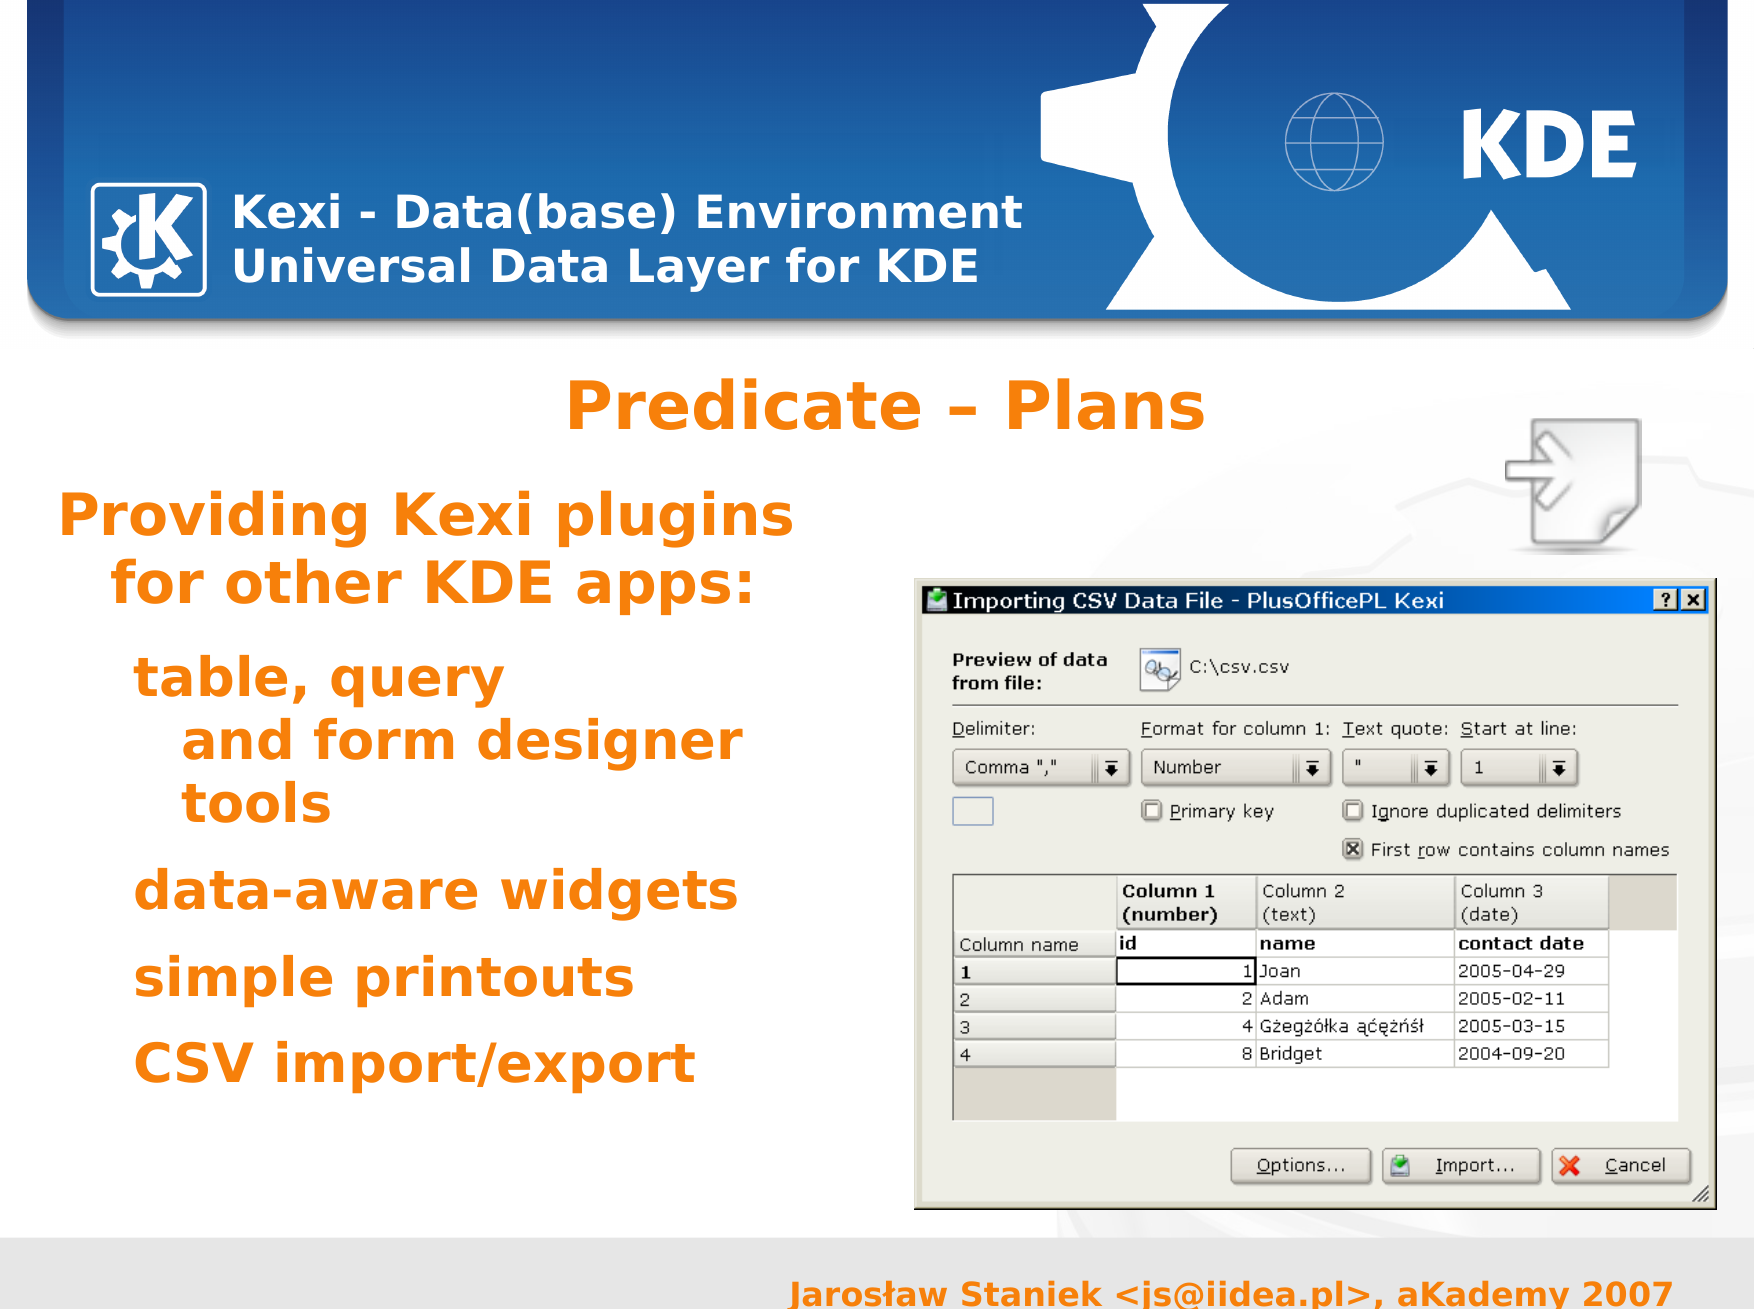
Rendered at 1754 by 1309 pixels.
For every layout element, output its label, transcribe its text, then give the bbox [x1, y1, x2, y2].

picture [914, 578, 1717, 1210]
picture [1505, 418, 1642, 555]
list Providing Kexi plugins for other KDE apps: table, query and form designer tools data-aware widgets simple printouts CSV import/export [39, 481, 1619, 1157]
picture [0, 0, 1754, 349]
title Predicate – Plans [41, 369, 1731, 445]
